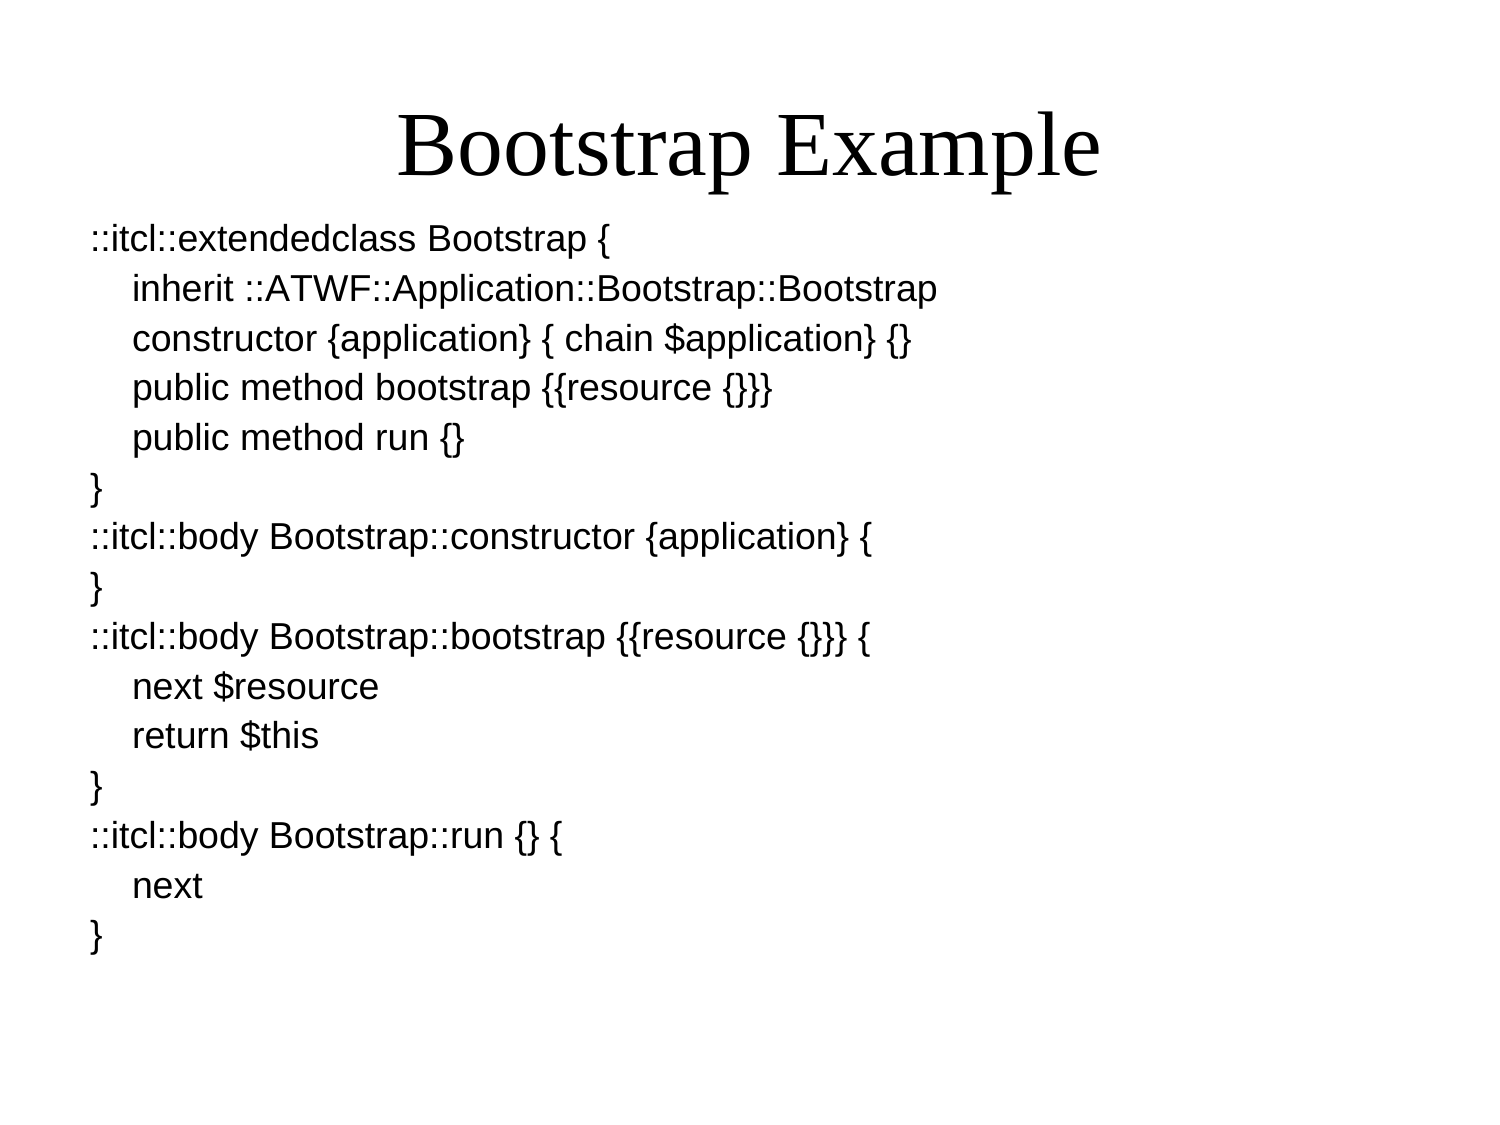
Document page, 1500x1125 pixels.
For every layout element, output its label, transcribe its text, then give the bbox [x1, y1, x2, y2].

text_box ::itcl::extendedclass Bootstrap { inherit ::ATWF::Application::Bootstrap::Bootstrap constructor {application} { chain $application} {} public method bootstrap {{resource {}}} public method run {} } ::itcl::body Bootstrap::constructor {application} { } ::itcl::body Bootstrap::bootstrap {{resource {}}} { next $resource return $this } ::itcl::body Bootstrap::run {} { next } [75, 206, 1426, 1034]
text_box Bootstrap Example‏ [75, 45, 1426, 206]
